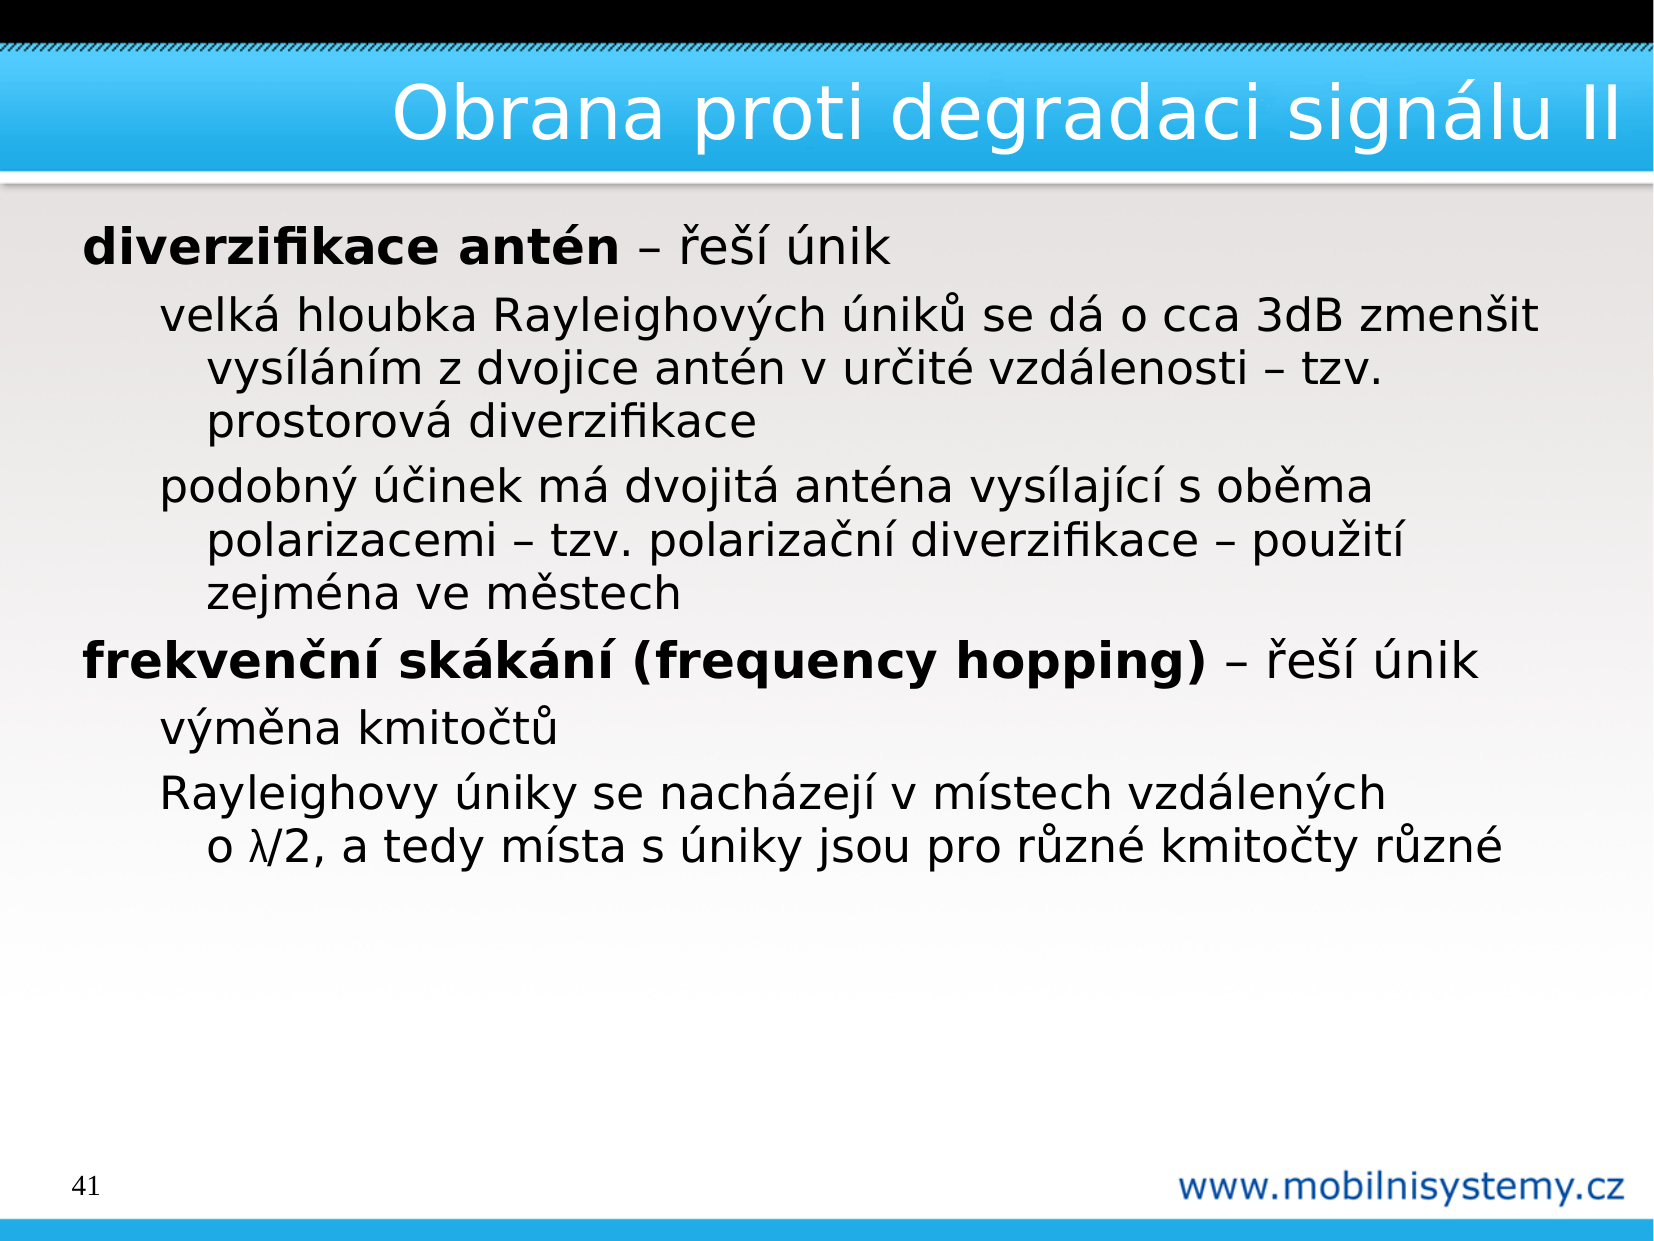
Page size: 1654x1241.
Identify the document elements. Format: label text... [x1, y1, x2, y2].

list diverzifikace antén – řeší únik velká hloubka Rayleighových úniků se dá o cca 3dB zmenšit vysíláním z dvojice antén v určité vzdálenosti – tzv. prostorová diverzifikace podobný účinek má dvojitá anténa vysílající s oběma polarizacemi – tzv. polarizační diverzifikace – použití zejména ve městech frekvenční skákání (frequency hopping) – řeší únik výměna kmitočtů Rayleighovy úniky se nacházejí v místech vzdálených o λ/2, a tedy místa s úniky jsou pro různé kmitočty různé [64, 218, 1565, 1093]
picture [0, 0, 1654, 1241]
title Obrana proti degradaci signálu II [29, 49, 1625, 178]
